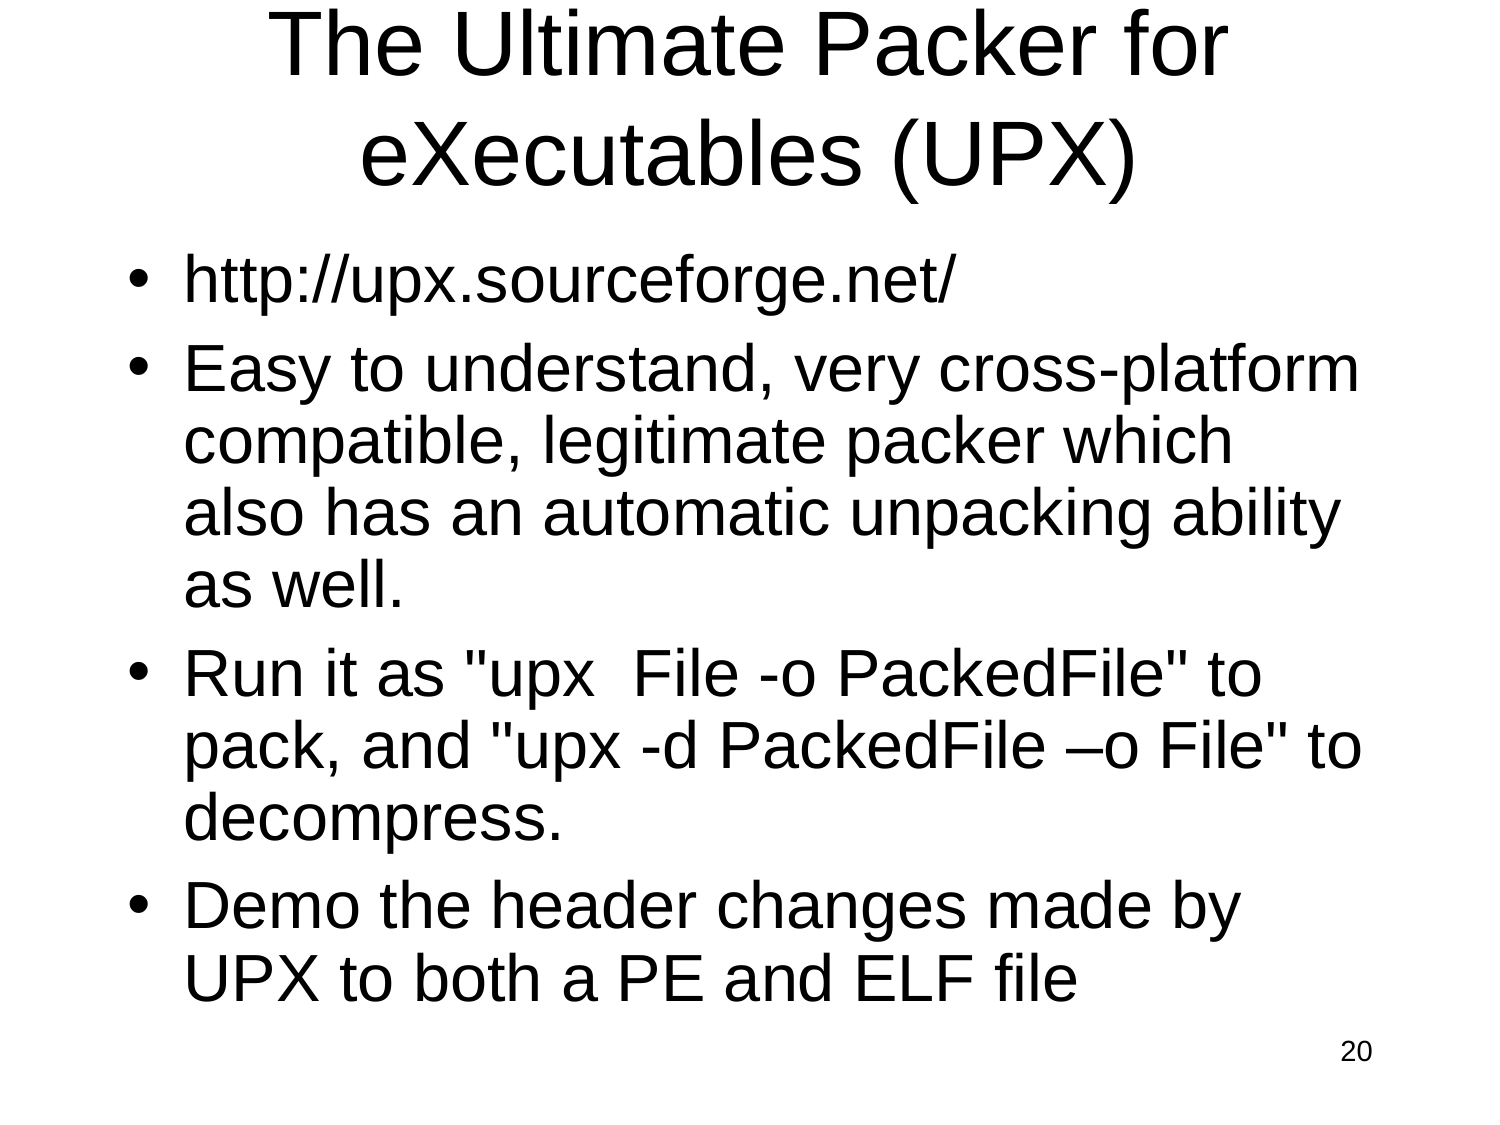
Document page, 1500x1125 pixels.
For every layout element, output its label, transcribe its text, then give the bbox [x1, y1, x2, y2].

list http://upx.sourceforge.net/ Easy to understand, very cross-platform compatible, legitimate packer which also has an automatic unpacking ability as well. Run it as "upx File -o PackedFile" to pack, and "upx -d PackedFile –o File" to decompress. Demo the header changes made by UPX to both a PE and ELF file [112, 237, 1388, 1051]
title The Ultimate Packer for eXecutables (UPX) [0, 0, 1500, 212]
text_box <number> [1074, 1025, 1388, 1101]
